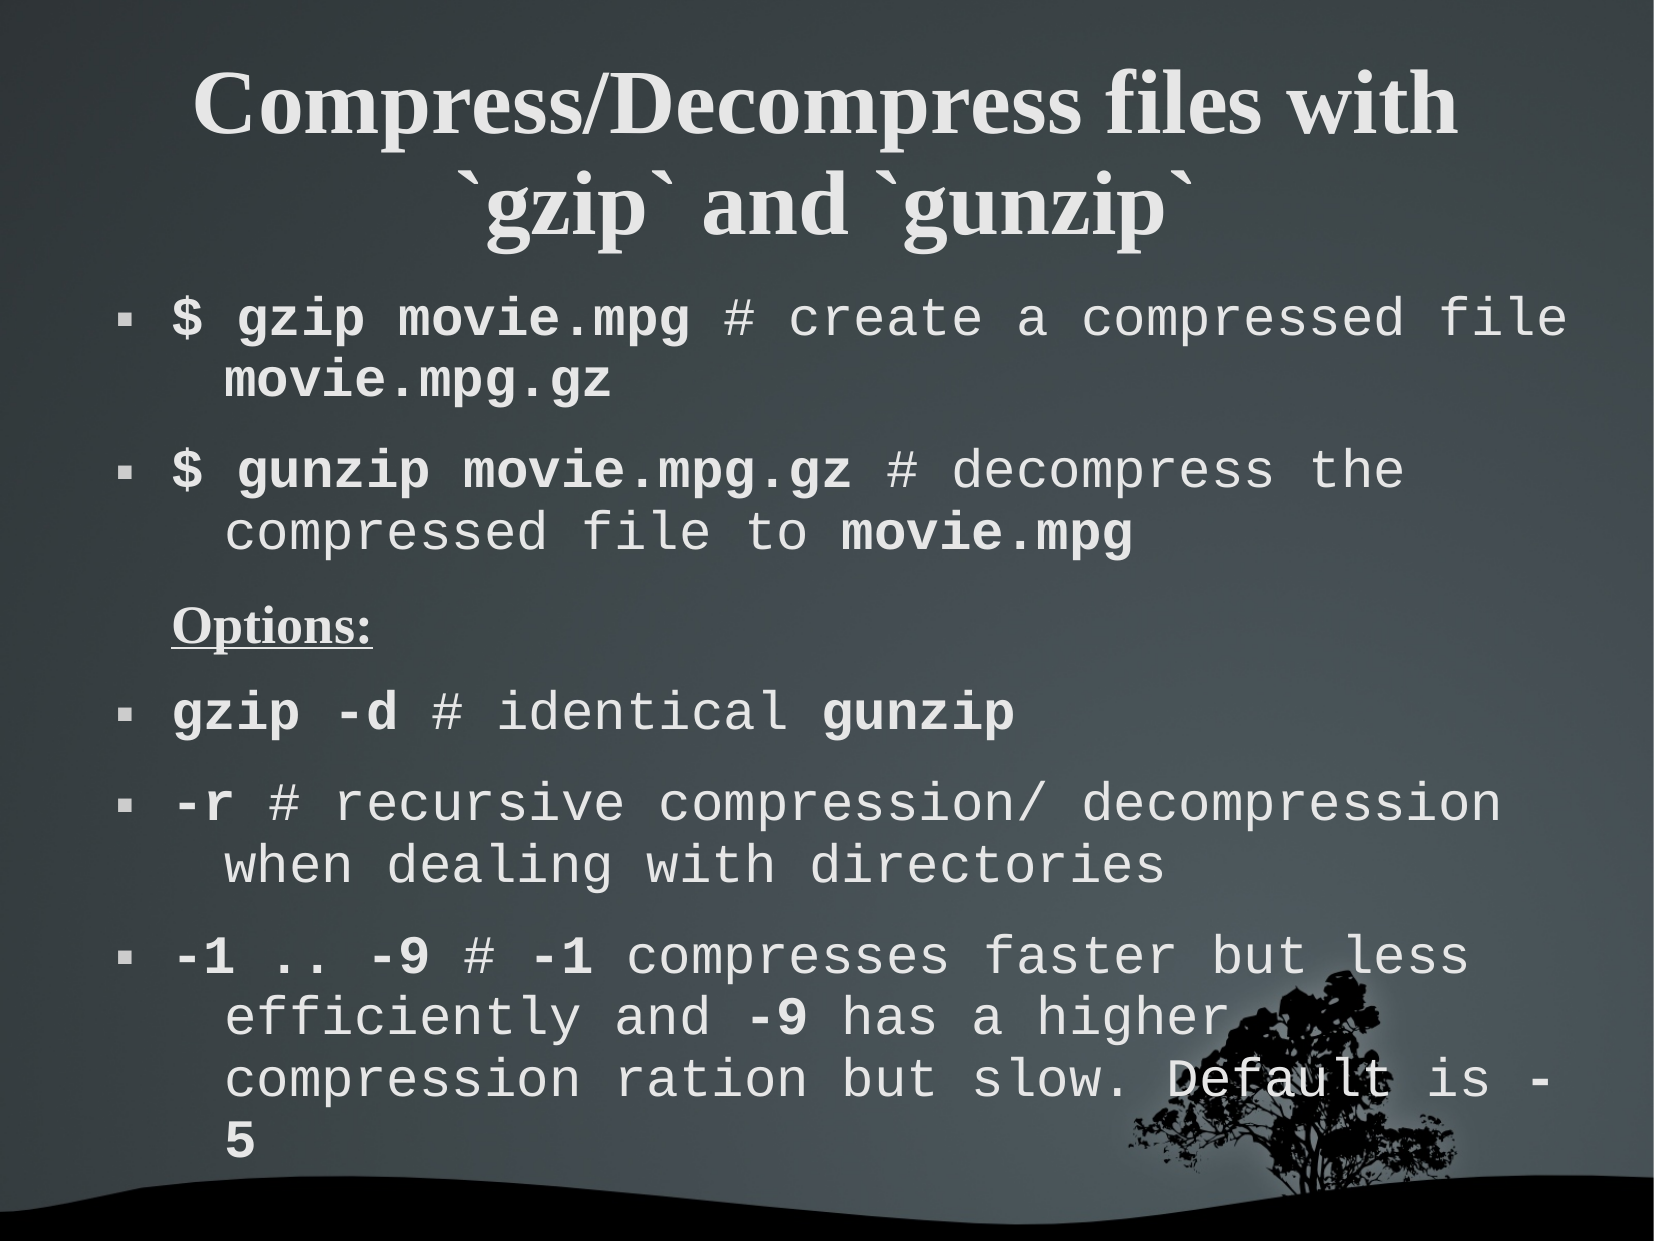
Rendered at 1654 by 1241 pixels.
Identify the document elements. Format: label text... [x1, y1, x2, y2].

list $ gzip movie.mpg # create a compressed file movie.mpg.gz $ gunzip movie.mpg.gz # decompress the compressed file to movie.mpg Options: gzip -d # identical gunzip -r # recursive compression/ decompression when dealing with directories -1 .. -9 # -1 compresses faster but less efficiently and -9 has a higher compression ration but slow. Default is -5 [82, 290, 1571, 1175]
title Compress/Decompress files with `gzip` and `gunzip` [82, 33, 1571, 273]
picture [0, 0, 1654, 1241]
